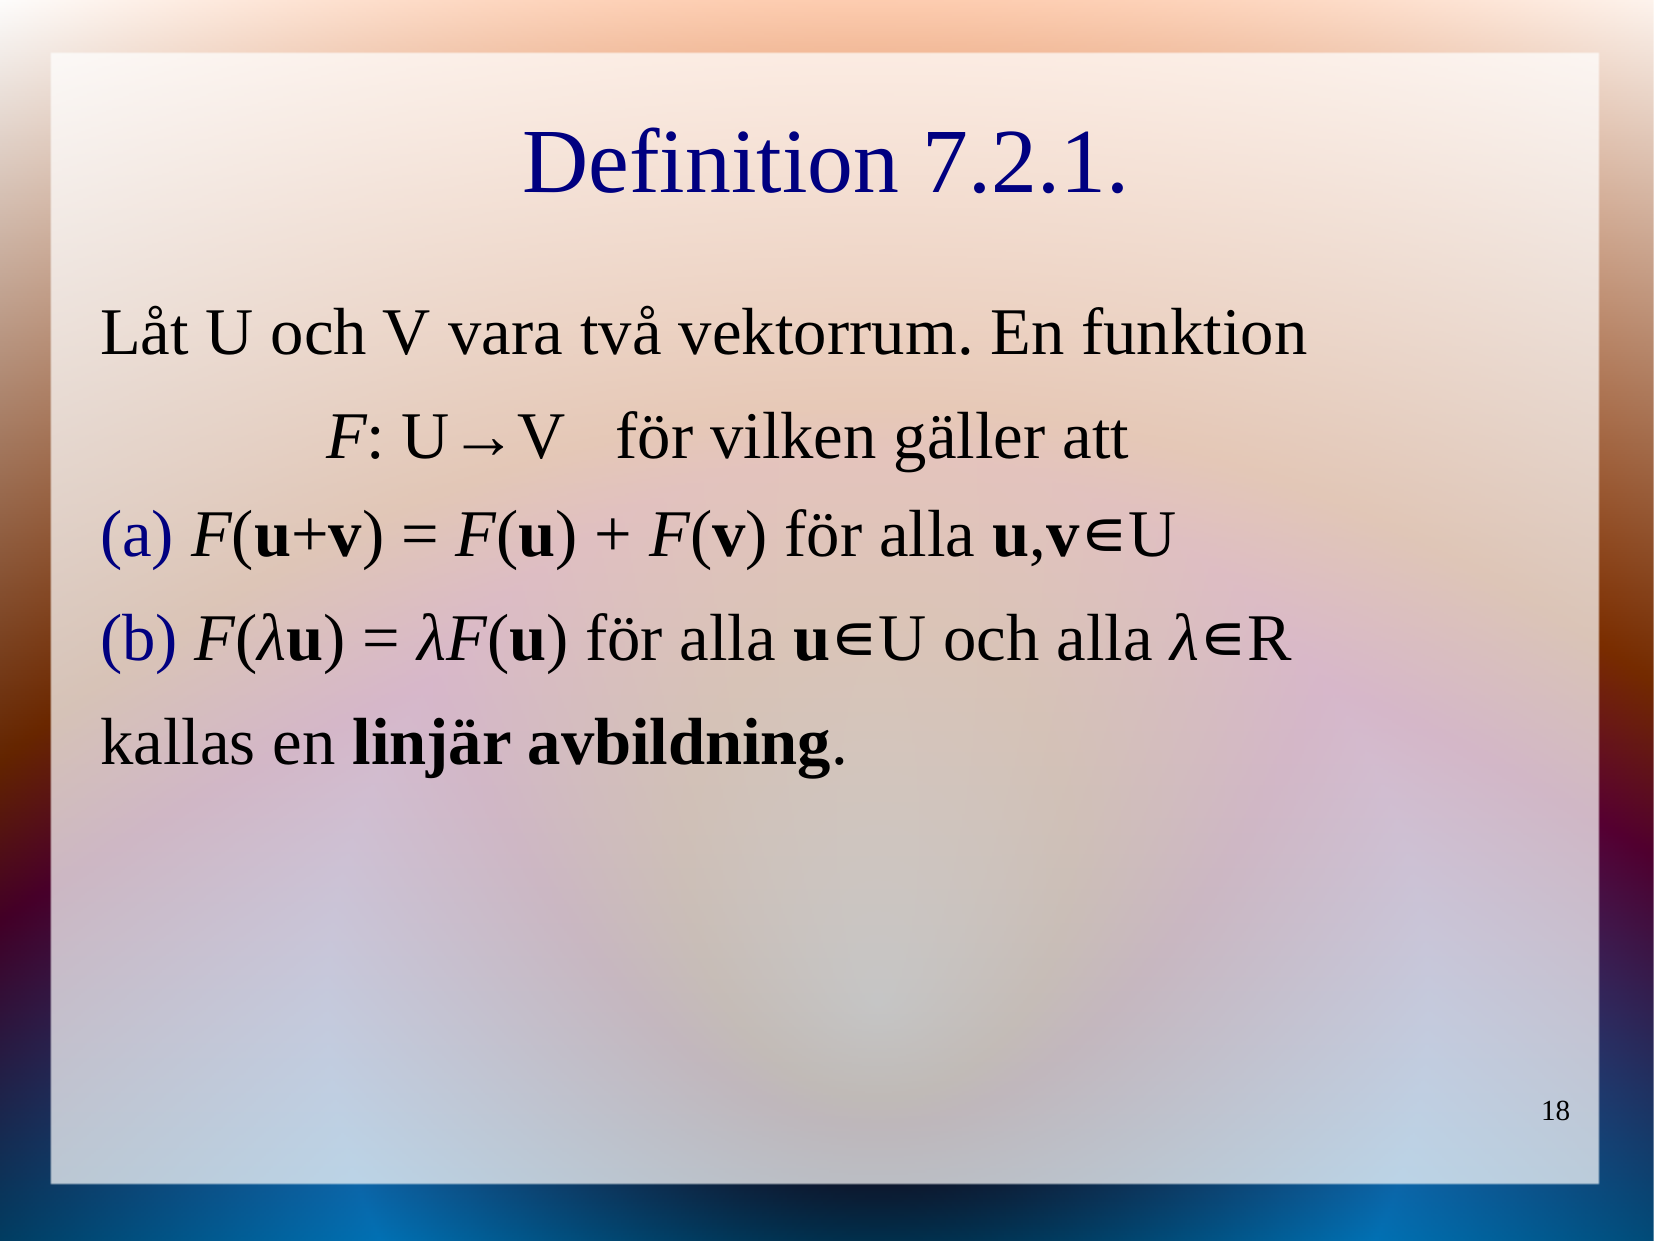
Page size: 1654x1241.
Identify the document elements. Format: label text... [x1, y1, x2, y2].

list Låt U och V vara två vektorrum. En funktion F: U→V för vilken gäller att F(u+v) = F(u) + F(v) för alla u,v∊U F(λu) = λF(u) för alla u∊U och alla λ∊R kallas en linjär avbildning. [82, 290, 1571, 1094]
picture [0, 0, 1654, 1241]
title Definition 7.2.1. [82, 62, 1571, 256]
